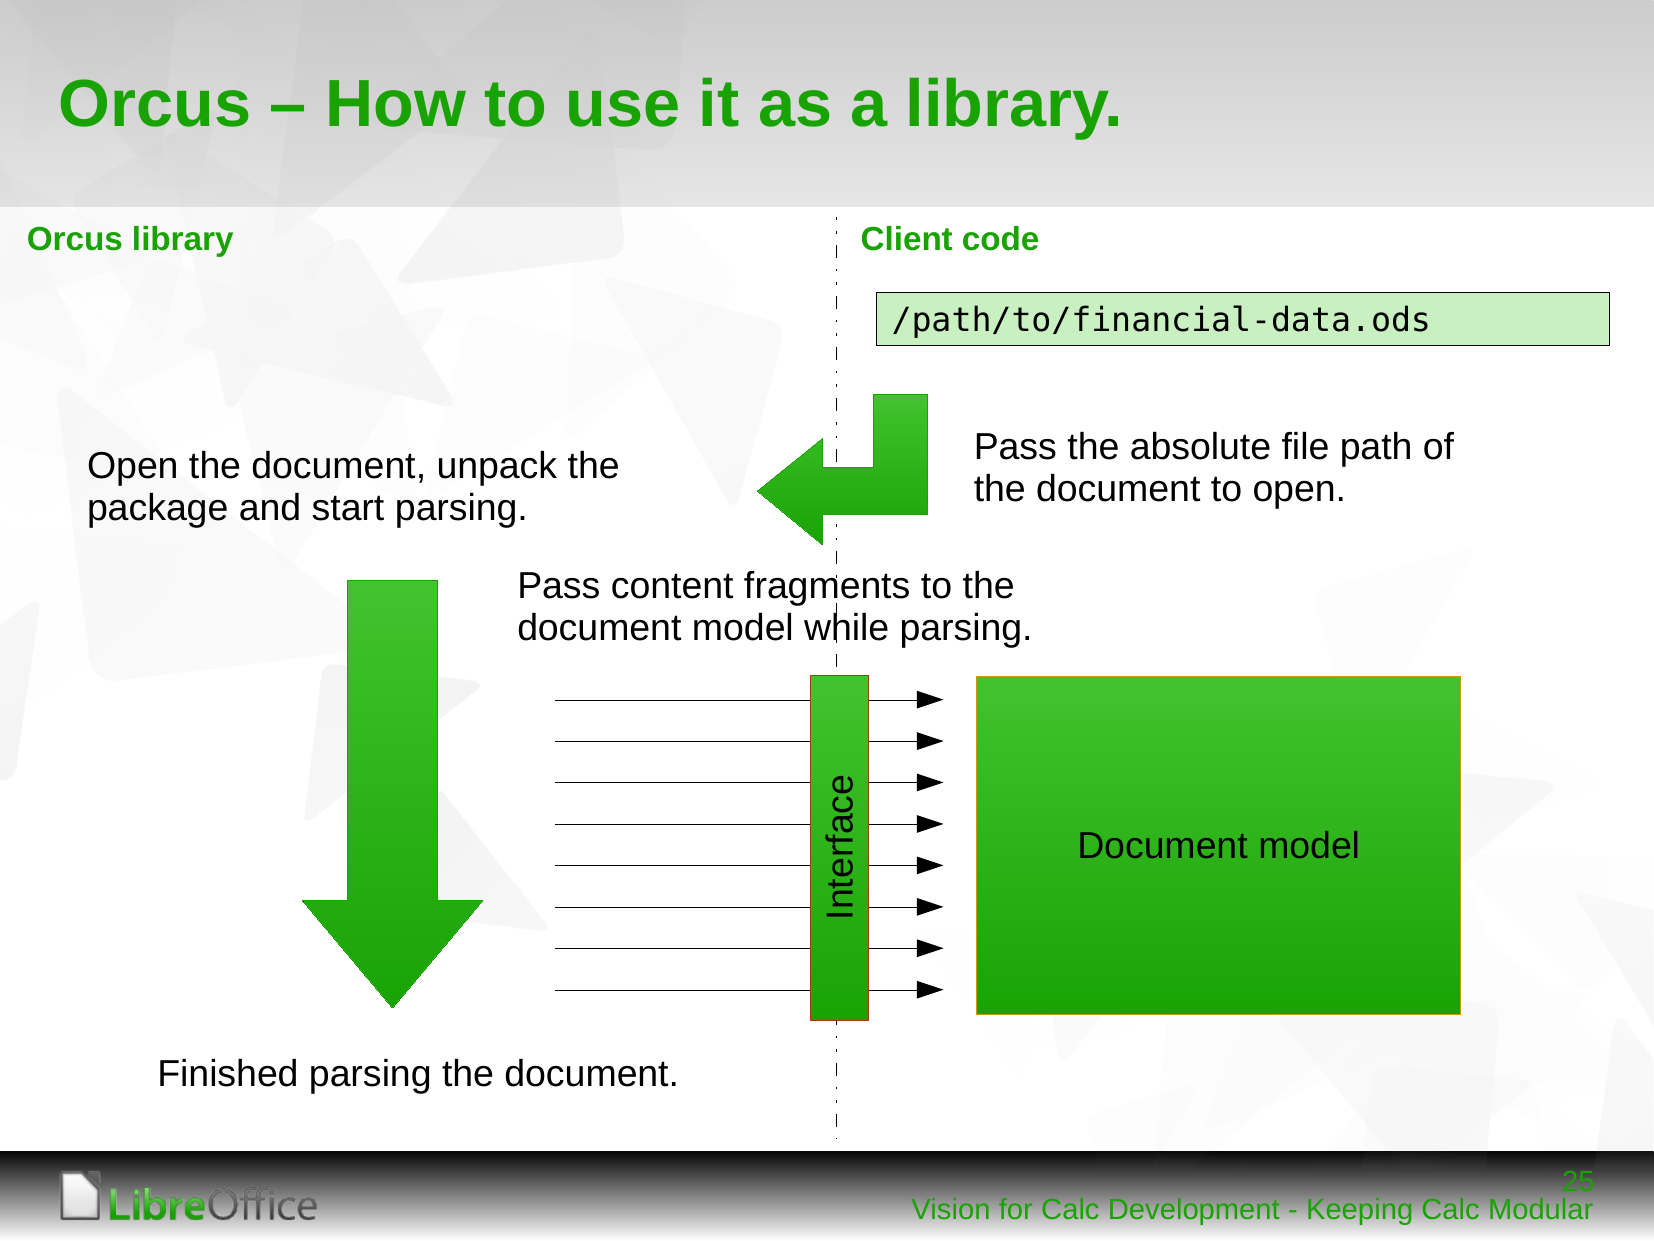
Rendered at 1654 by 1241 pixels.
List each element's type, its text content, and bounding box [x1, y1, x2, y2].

text_box Pass content fragments to the document model while parsing. [509, 556, 1059, 659]
text_box Pass the absolute file path of the document to open. [958, 417, 1489, 536]
text_box Orcus library [12, 213, 249, 266]
picture [41, 1152, 337, 1240]
text_box [302, 580, 483, 1008]
text_box Finished parsing the document. [142, 1044, 696, 1102]
title Orcus – How to use it as a library. [59, 29, 1595, 178]
text_box [757, 394, 928, 545]
text_box Open the document, unpack the package and start parsing. [72, 437, 735, 537]
text_box Client code [845, 213, 1055, 266]
text_box Interface [810, 675, 869, 1021]
text_box /path/to/financial-data.ods [876, 292, 1610, 346]
picture [915, 548, 1654, 1169]
text_box Document model [976, 676, 1461, 1015]
picture [0, 0, 783, 931]
